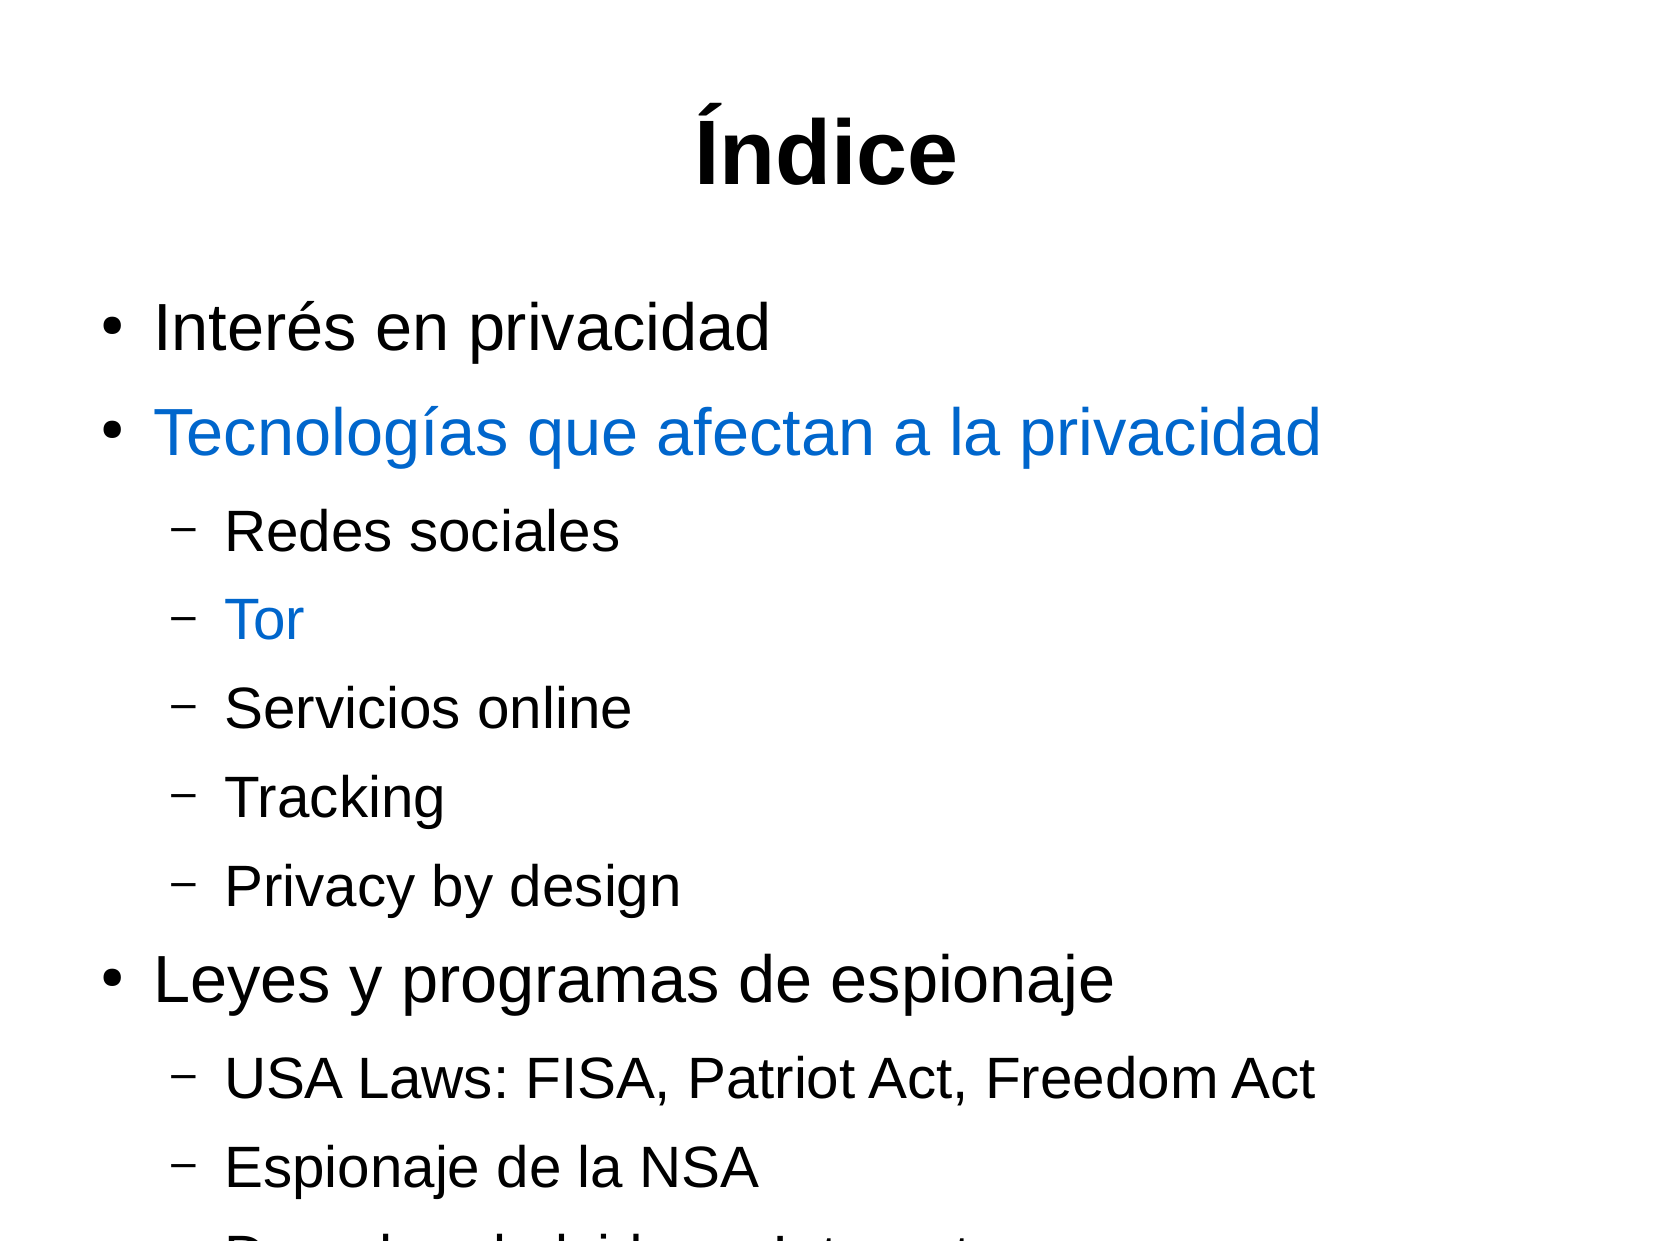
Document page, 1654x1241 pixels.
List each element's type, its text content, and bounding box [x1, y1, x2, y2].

list Interés en privacidad Tecnologías que afectan a la privacidad Redes sociales Tor Servicios online Tracking Privacy by design Leyes y programas de espionaje USA Laws: FISA, Patriot Act, Freedom Act Espionaje de la NSA Derecho al olvido en Internet Cibercrimen y privacidad [82, 290, 1571, 1010]
title Índice [82, 49, 1571, 257]
